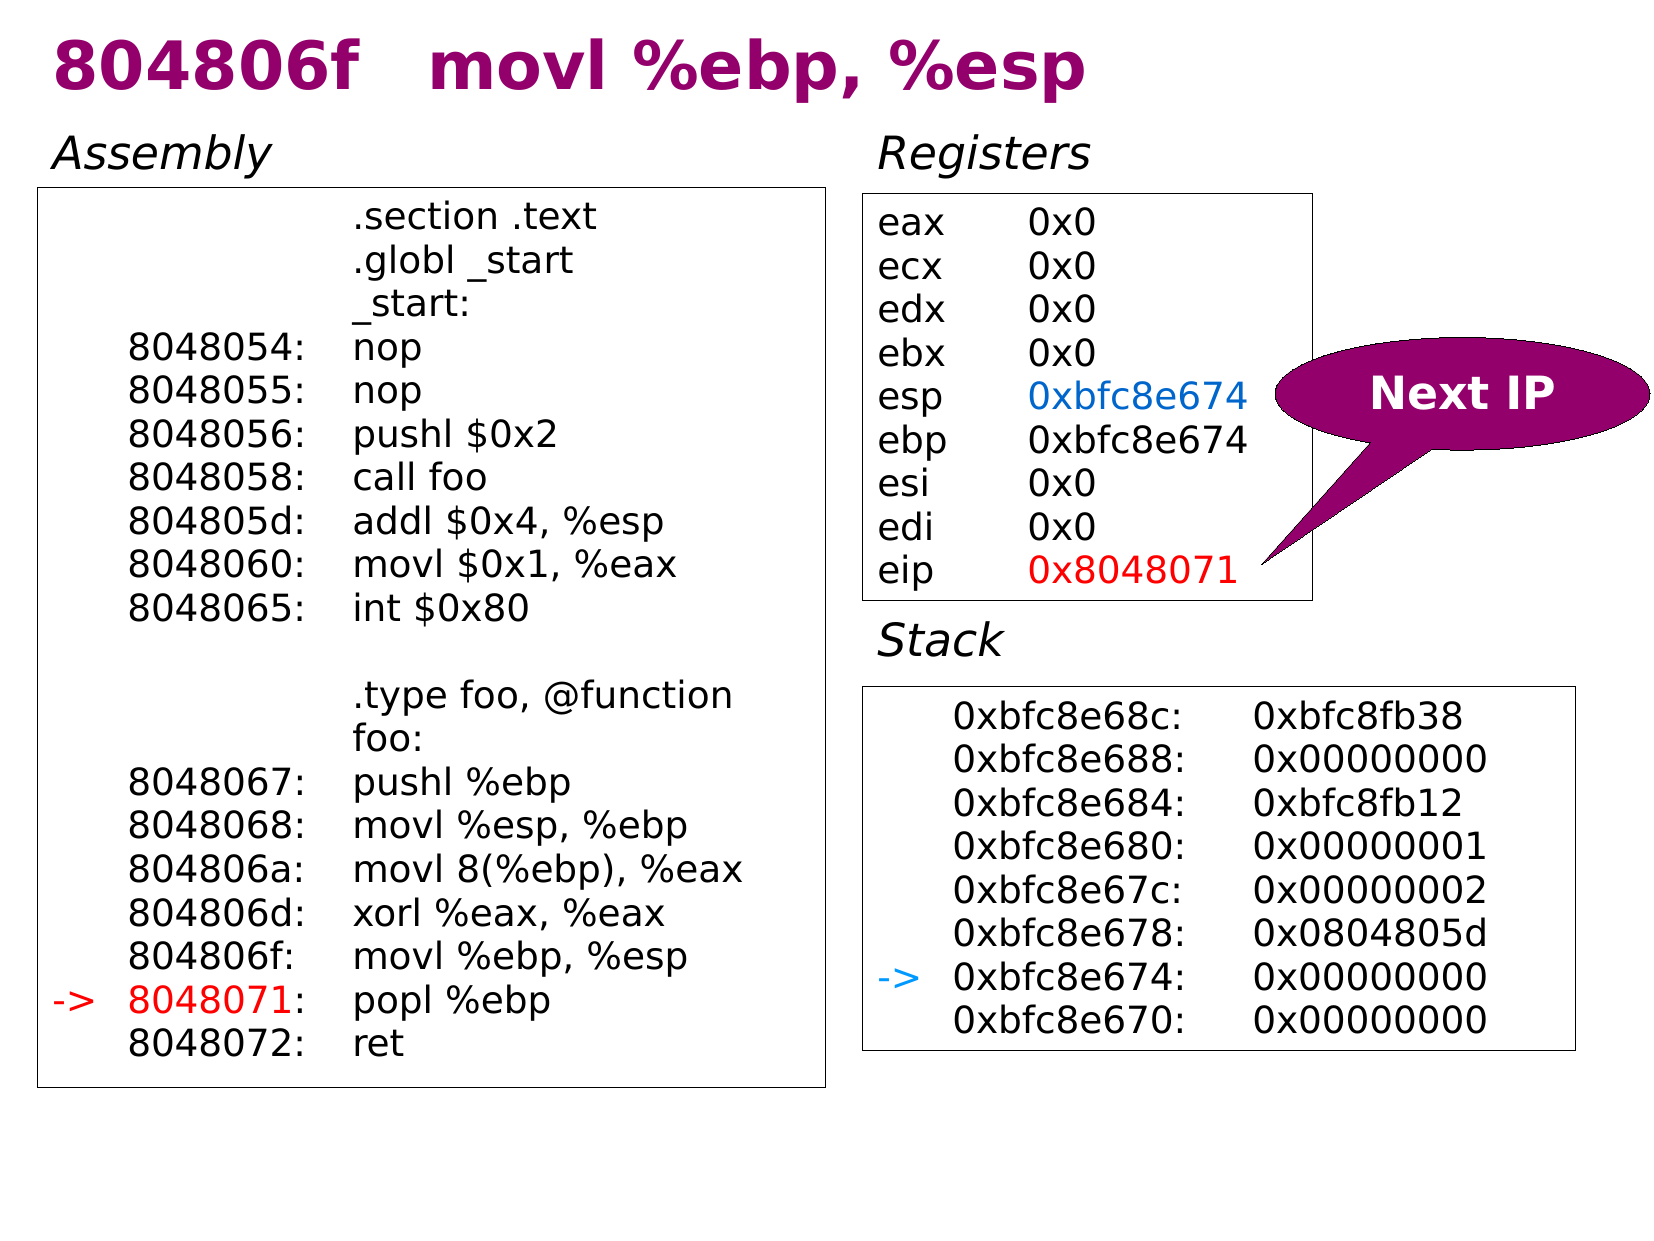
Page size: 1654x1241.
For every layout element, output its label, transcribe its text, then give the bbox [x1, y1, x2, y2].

text_box Registers [862, 119, 1126, 188]
text_box Next IP [1261, 337, 1651, 565]
text_box .section .text .globl _start _start: 8048054: nop 8048055: nop 8048056: pushl $0x2 8048058: call foo 804805d: addl $0x4, %esp 8048060: movl $0x1, %eax 8048065: int $0x80 .type foo, @function foo: 8048067: pushl %ebp 8048068: movl %esp, %ebp 804806a: movl 8(%ebp), %eax 804806d: xorl %eax, %eax 804806f: movl %ebp, %esp -> 8048071: popl %ebp 8048072: ret [37, 187, 826, 1088]
text_box Assembly [37, 119, 301, 188]
text_box 804806f movl %ebp, %esp [37, 19, 1276, 113]
text_box 0xbfc8e68c: 0xbfc8fb38 0xbfc8e688: 0x00000000 0xbfc8e684: 0xbfc8fb12 0xbfc8e680: 0x00000001 0xbfc8e67c: 0x00000002 0xbfc8e678: 0x0804805d -> 0xbfc8e674: 0x00000000 0xbfc8e670: 0x00000000 [862, 686, 1576, 1051]
text_box Stack [862, 606, 1051, 676]
text_box eax 0x0 ecx 0x0 edx 0x0 ebx 0x0 esp 0xbfc8e674 ebp 0xbfc8e674 esi 0x0 edi 0x0 eip 0x8048071 [862, 193, 1313, 601]
